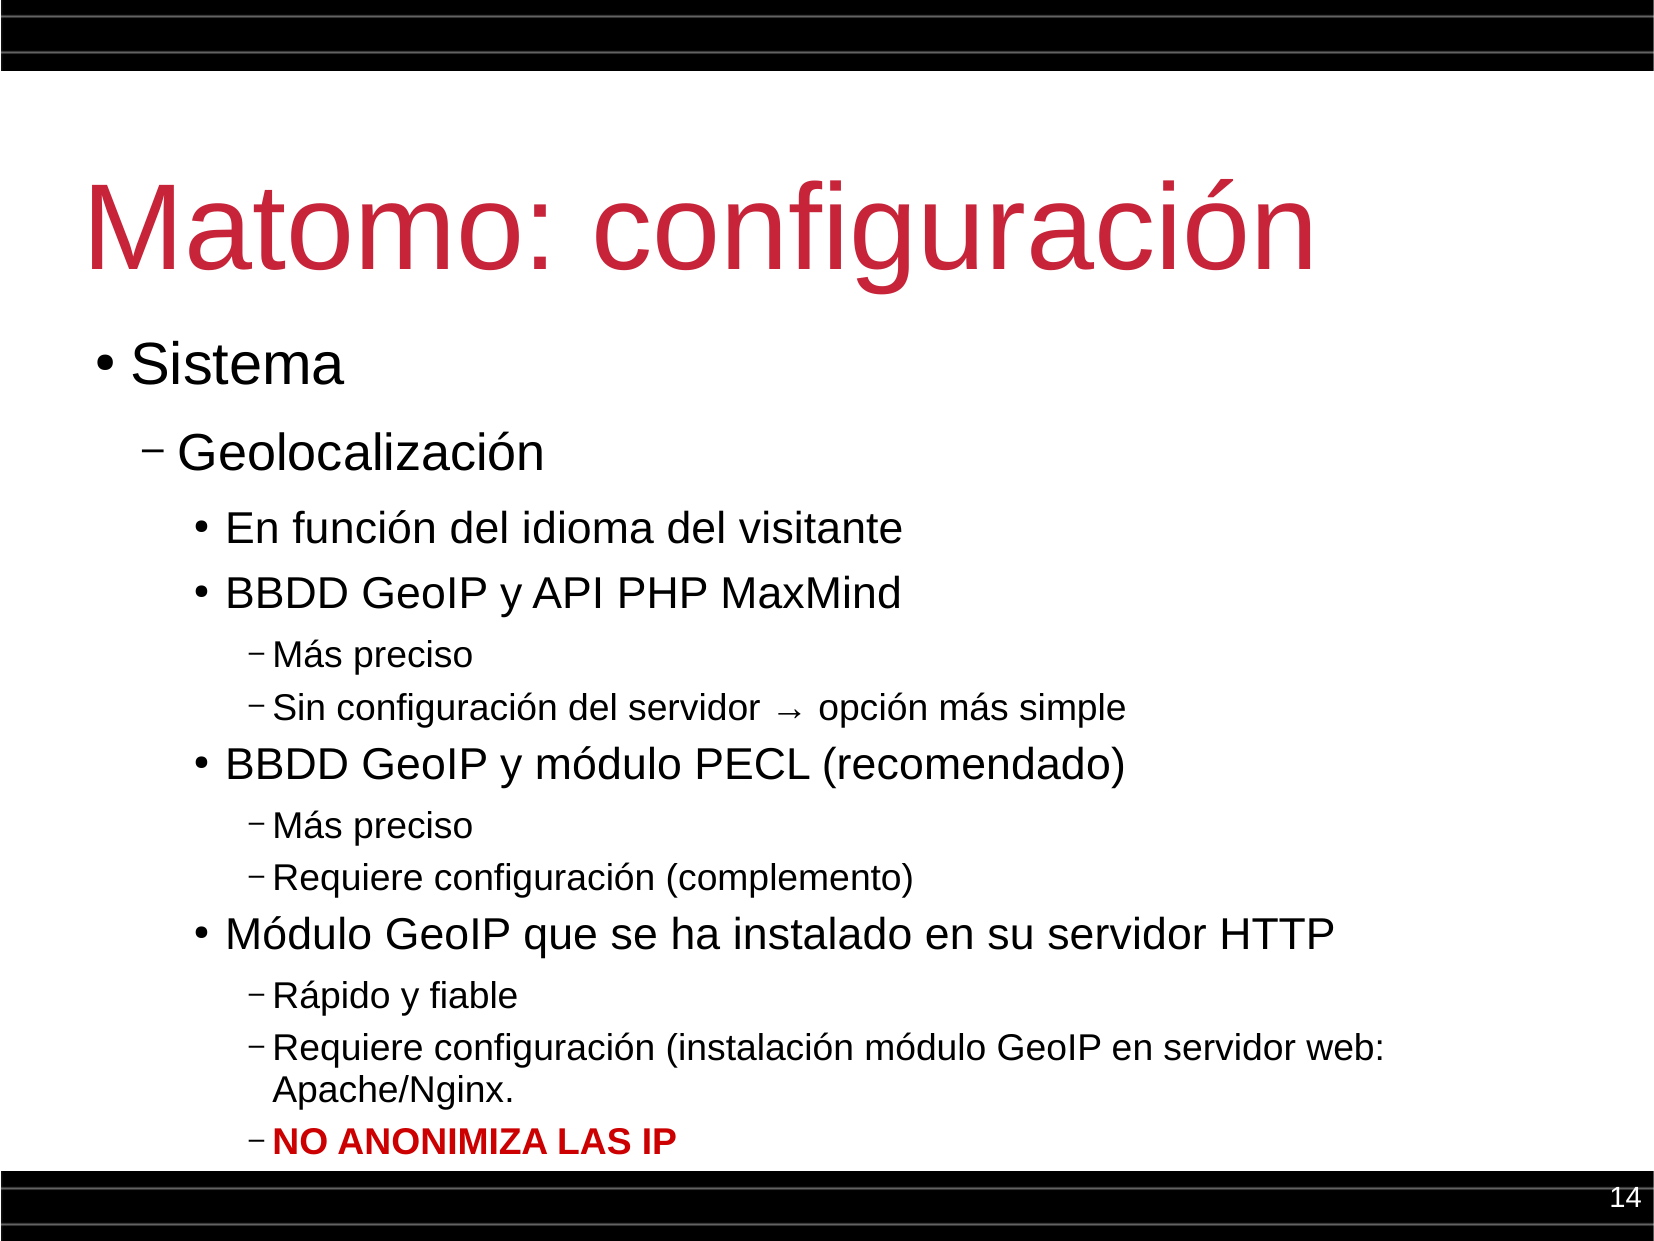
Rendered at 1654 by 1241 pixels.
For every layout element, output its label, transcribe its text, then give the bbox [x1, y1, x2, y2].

picture [1, 1171, 1654, 1241]
picture [1, 0, 1654, 71]
list Sistema Geolocalización En función del idioma del visitante BBDD GeoIP y API PHP MaxMind Más preciso Sin configuración del servidor → opción más simple BBDD GeoIP y módulo PECL (recomendado) Más preciso Requiere configuración (complemento) Módulo GeoIP que se ha instalado en su servidor HTTP Rápido y fiable Requiere configuración (instalación módulo GeoIP en servidor web: Apache/Nginx. NO ANONIMIZA LAS IP [82, 330, 1571, 1170]
title Matomo: configuración [82, 123, 1571, 330]
